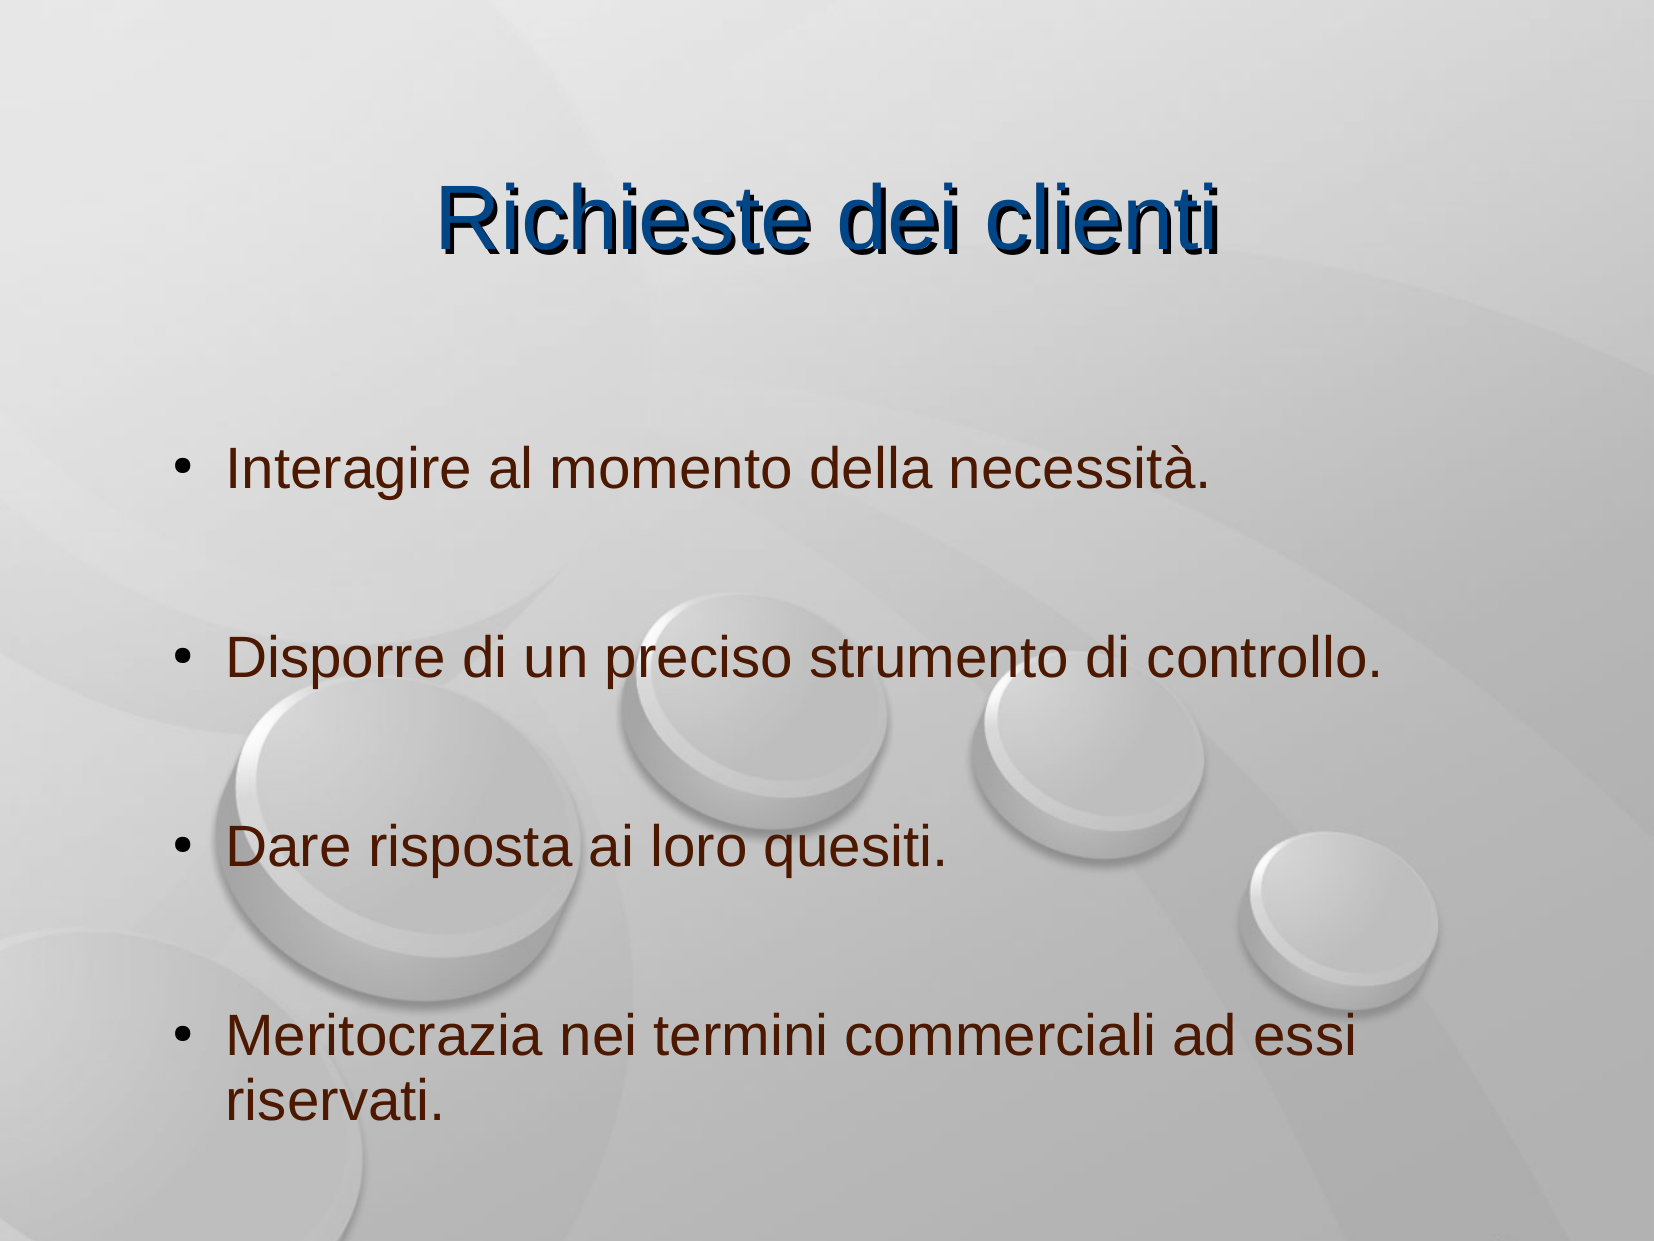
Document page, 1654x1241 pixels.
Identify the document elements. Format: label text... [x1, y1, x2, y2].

list Interagire al momento della necessità. Disporre di un preciso strumento di controllo. Dare risposta ai loro quesiti. Meritocrazia nei termini commerciali ad essi riservati. [154, 340, 1536, 1131]
picture [0, 0, 1654, 1241]
title Richieste dei clienti [121, 114, 1534, 322]
